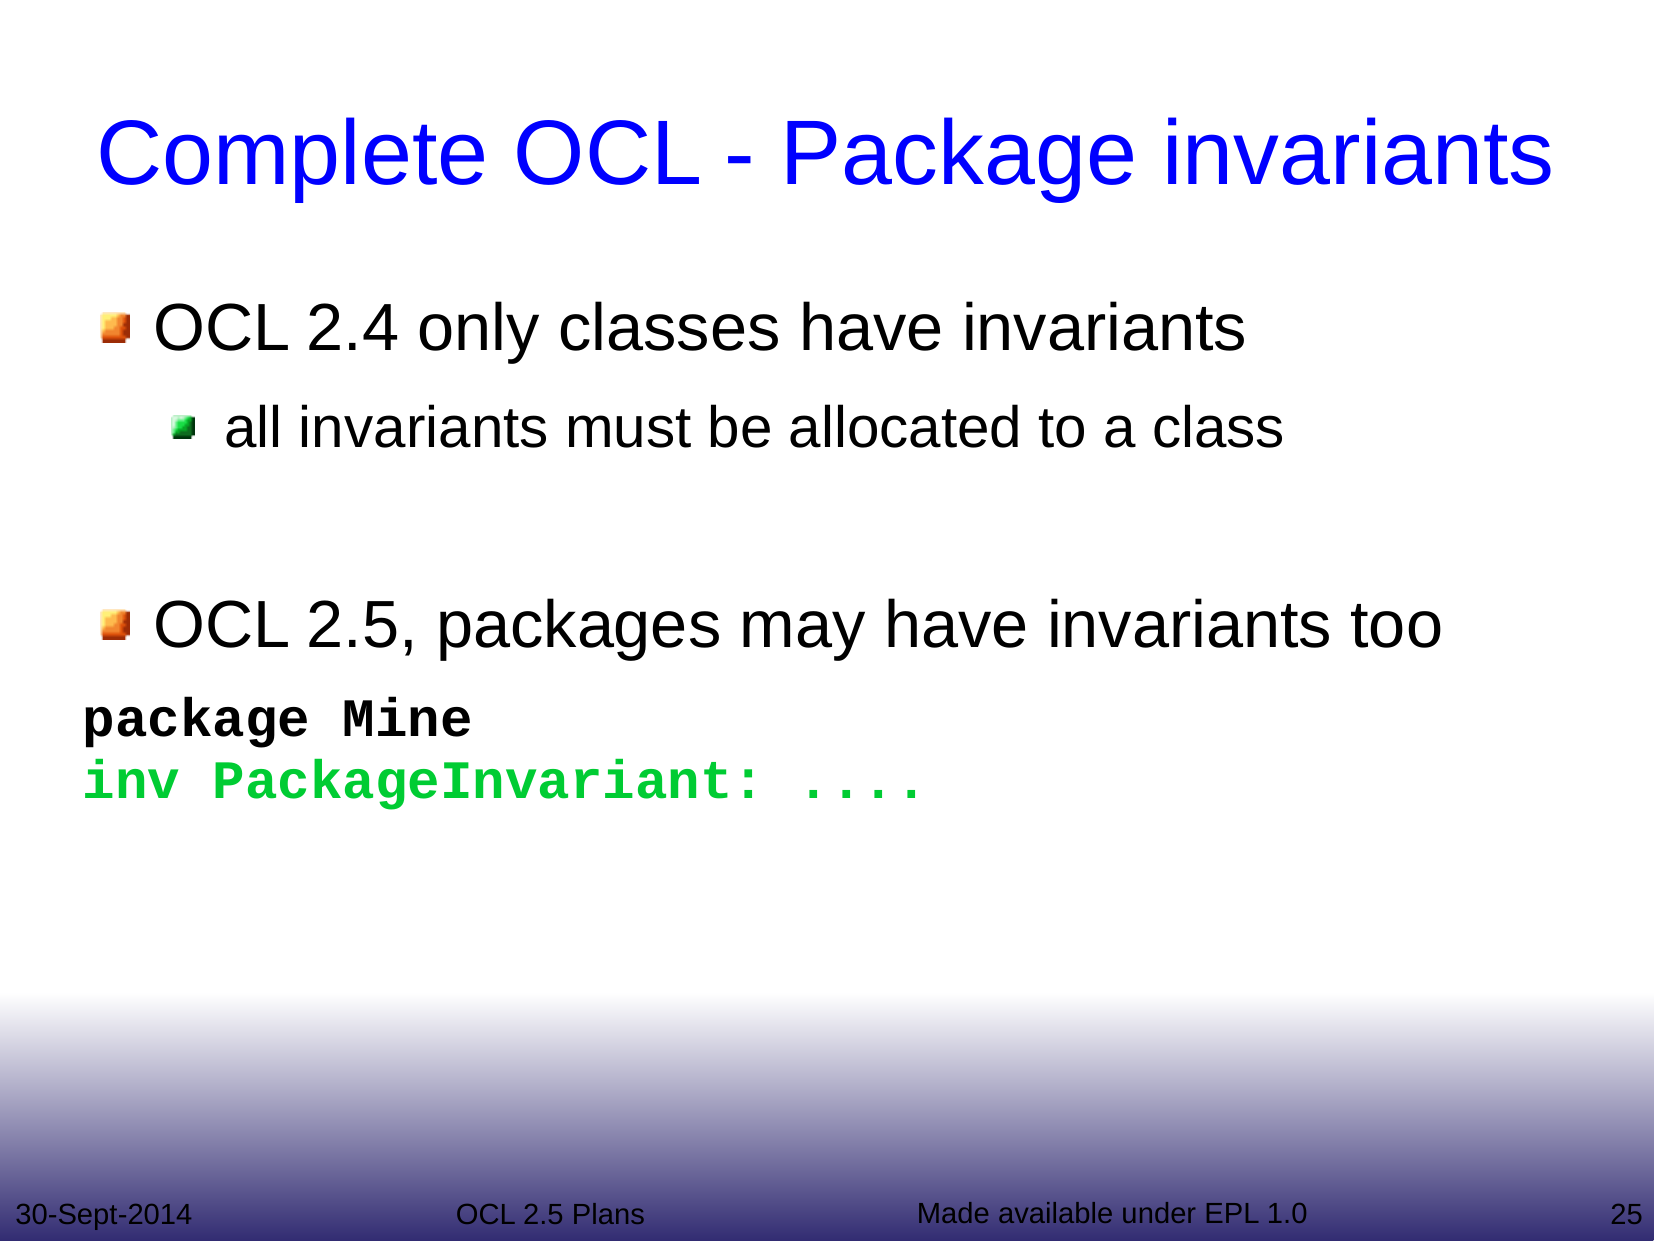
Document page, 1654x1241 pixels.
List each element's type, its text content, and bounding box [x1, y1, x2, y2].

list OCL 2.4 only classes have invariants all invariants must be allocated to a class OCL 2.5, packages may have invariants too package Mine inv PackageInvariant: .... [82, 290, 1571, 1109]
title Complete OCL - Package invariants [82, 49, 1571, 257]
